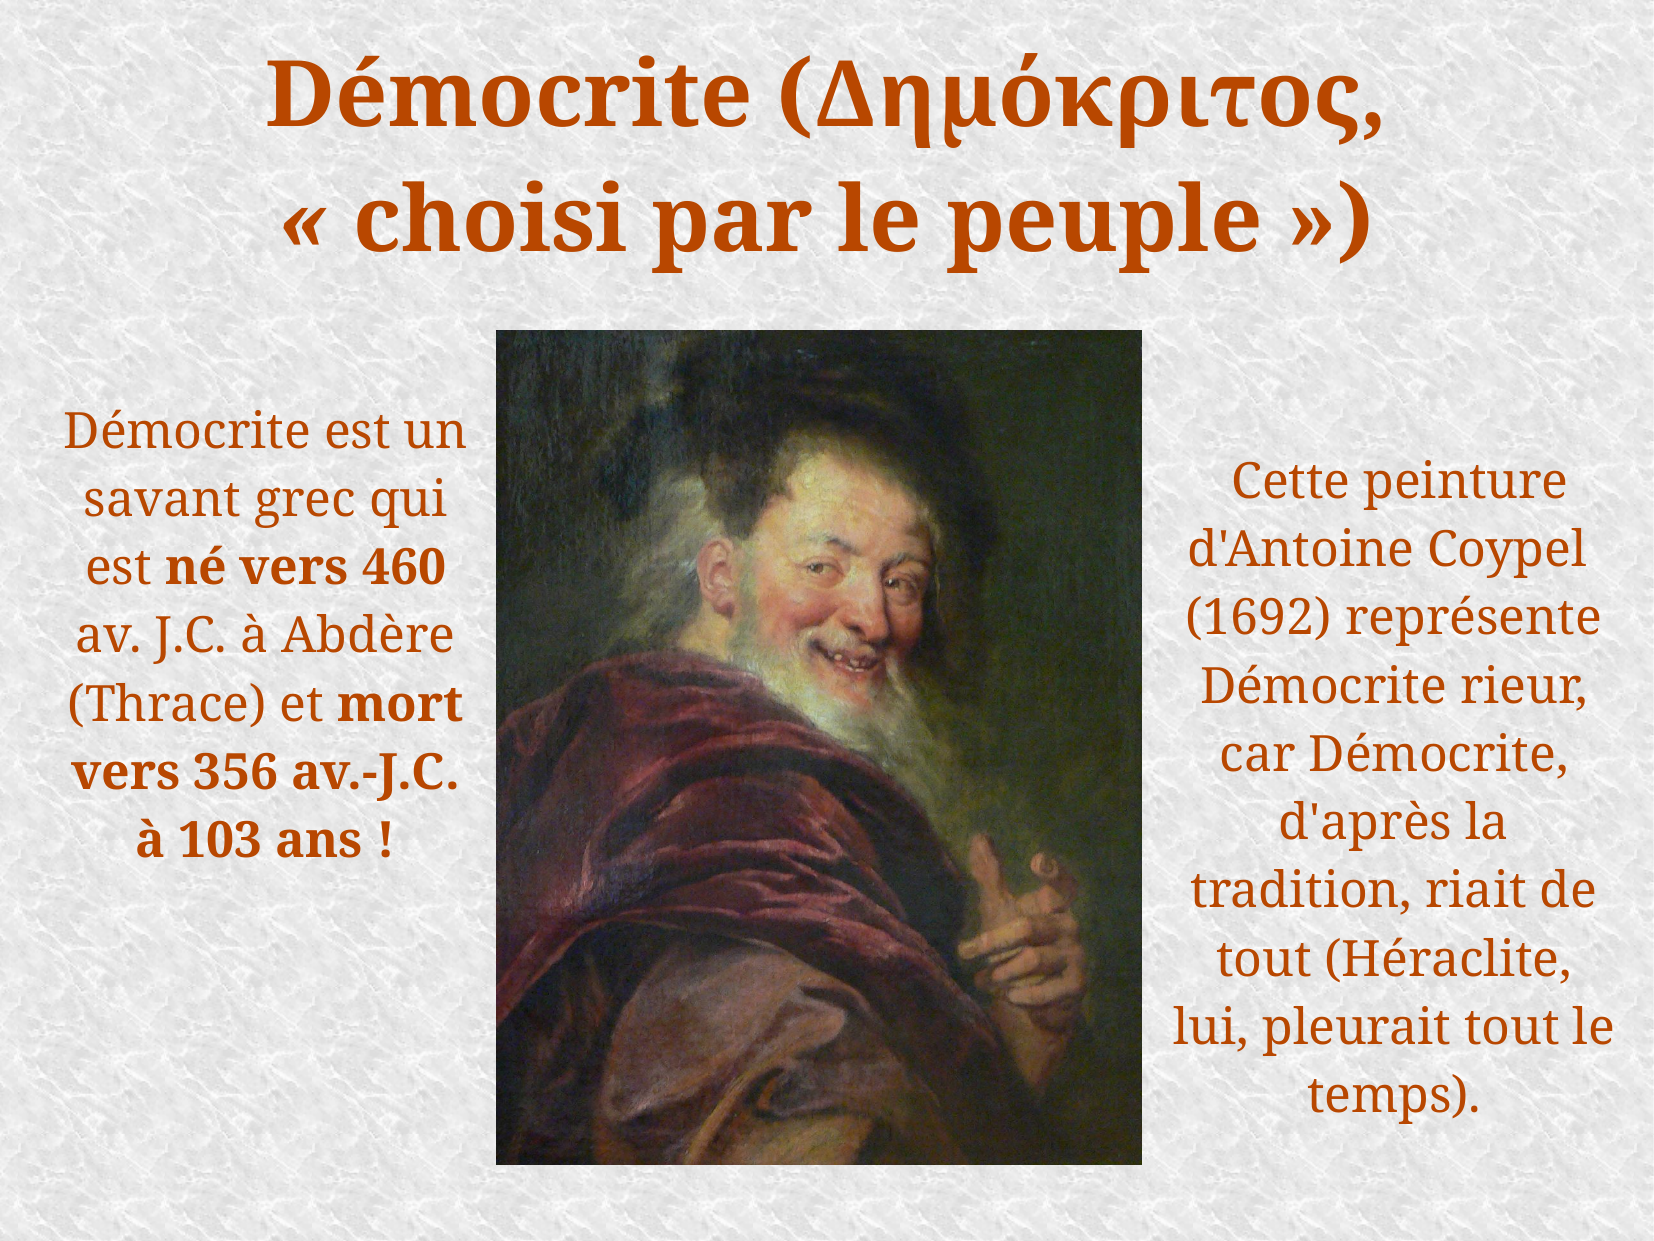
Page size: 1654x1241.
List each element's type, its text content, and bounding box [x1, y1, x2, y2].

text_box Démocrite est un savant grec qui est né vers 460 av. J.C. à Abdère (Thrace) et mort vers 356 av.-J.C. à 103 ans ! [47, 318, 485, 1006]
picture [0, 0, 1654, 1241]
text_box Cette peinture d'Antoine Coypel (1692) représente Démocrite rieur, car Démocrite, d'après la tradition, riait de tout (Héraclite, lui, pleurait tout le temps). [1157, 437, 1631, 1056]
title Démocrite (Δημόκριτος, « choisi par le peuple ») [82, 29, 1571, 277]
